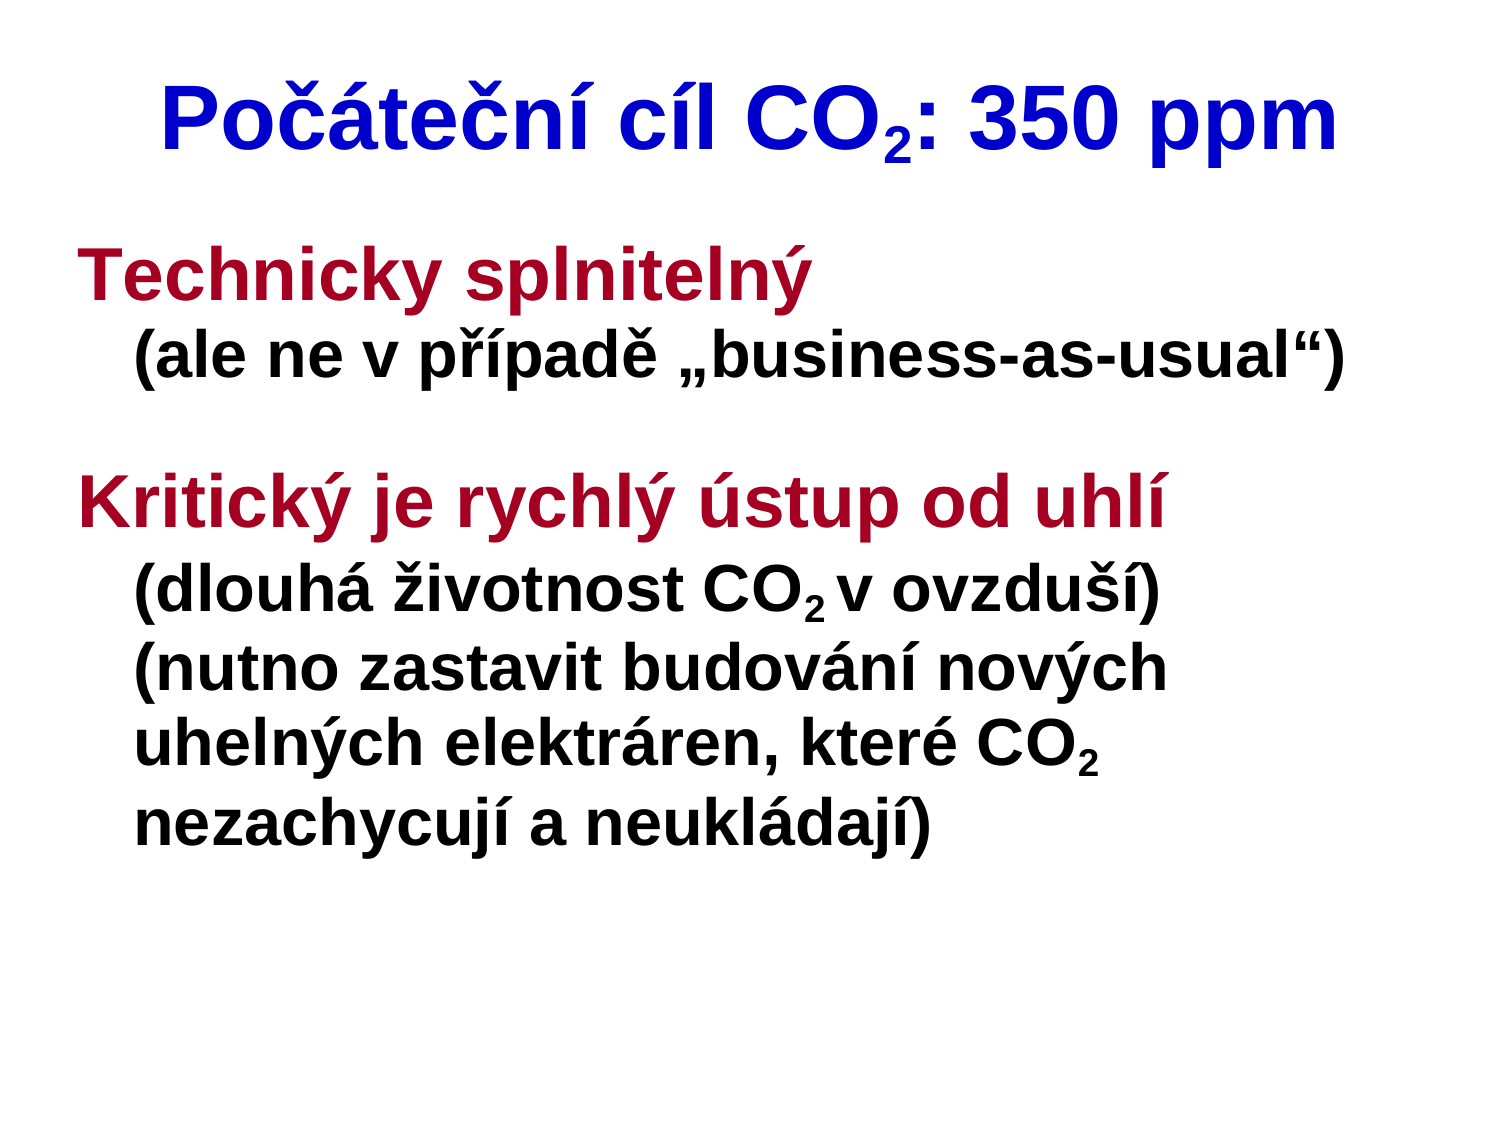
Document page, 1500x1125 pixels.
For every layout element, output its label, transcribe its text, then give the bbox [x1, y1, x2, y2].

title Počáteční cíl CO2: 350 ppm [75, 45, 1426, 197]
list Technicky splnitelný (ale ne v případě „business-as-usual“) Kritický je rychlý ústup od uhlí (dlouhá životnost CO2 v ovzduší) (nutno zastavit budování nových uhelných elektráren, které CO2 nezachycují a neukládají) [62, 224, 1415, 967]
